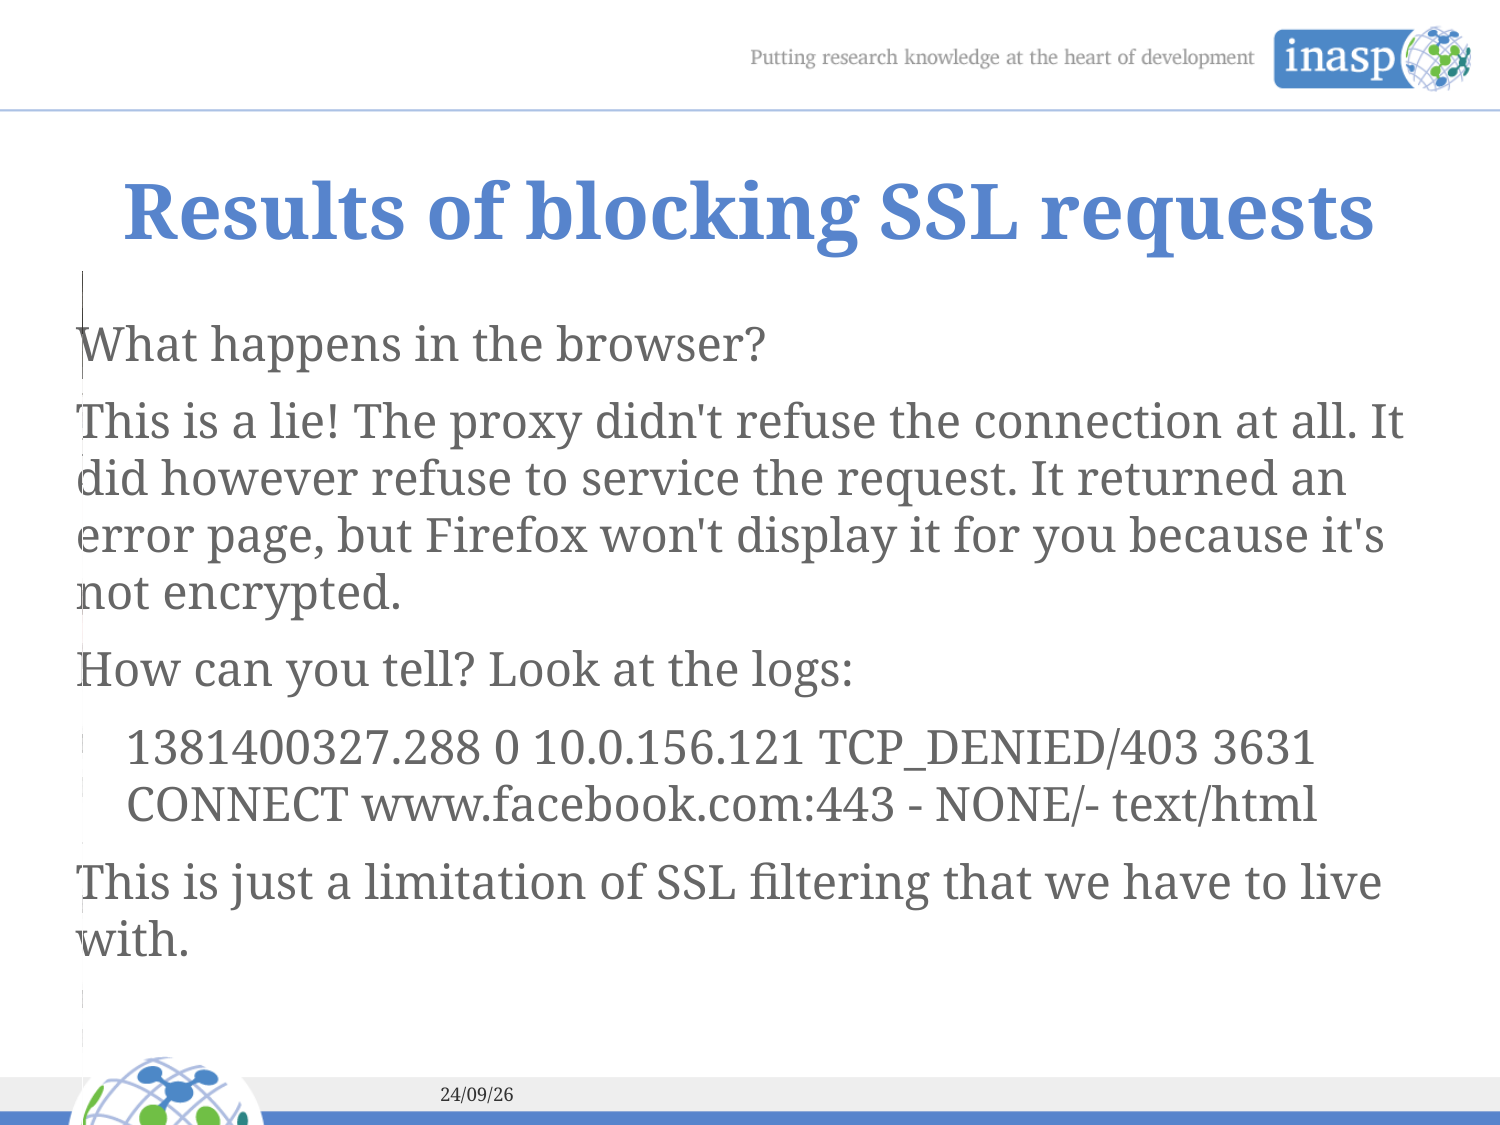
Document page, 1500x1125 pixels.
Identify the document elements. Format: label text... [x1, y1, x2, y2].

title Results of blocking SSL requests [75, 129, 1426, 313]
picture [0, 0, 1500, 1125]
list What happens in the browser? This is a lie! The proxy didn't refuse the connection at all. It did however refuse to service the request. It returned an error page, but Firefox won't display it for you because it's not encrypted. How can you tell? Look at the logs: 1381400327.288 0 10.0.156.121 TCP_DENIED/403 3631 CONNECT www.facebook.com:443 - NONE/- text/html This is just a limitation of SSL filtering that we have to live with. [83, 313, 1426, 967]
